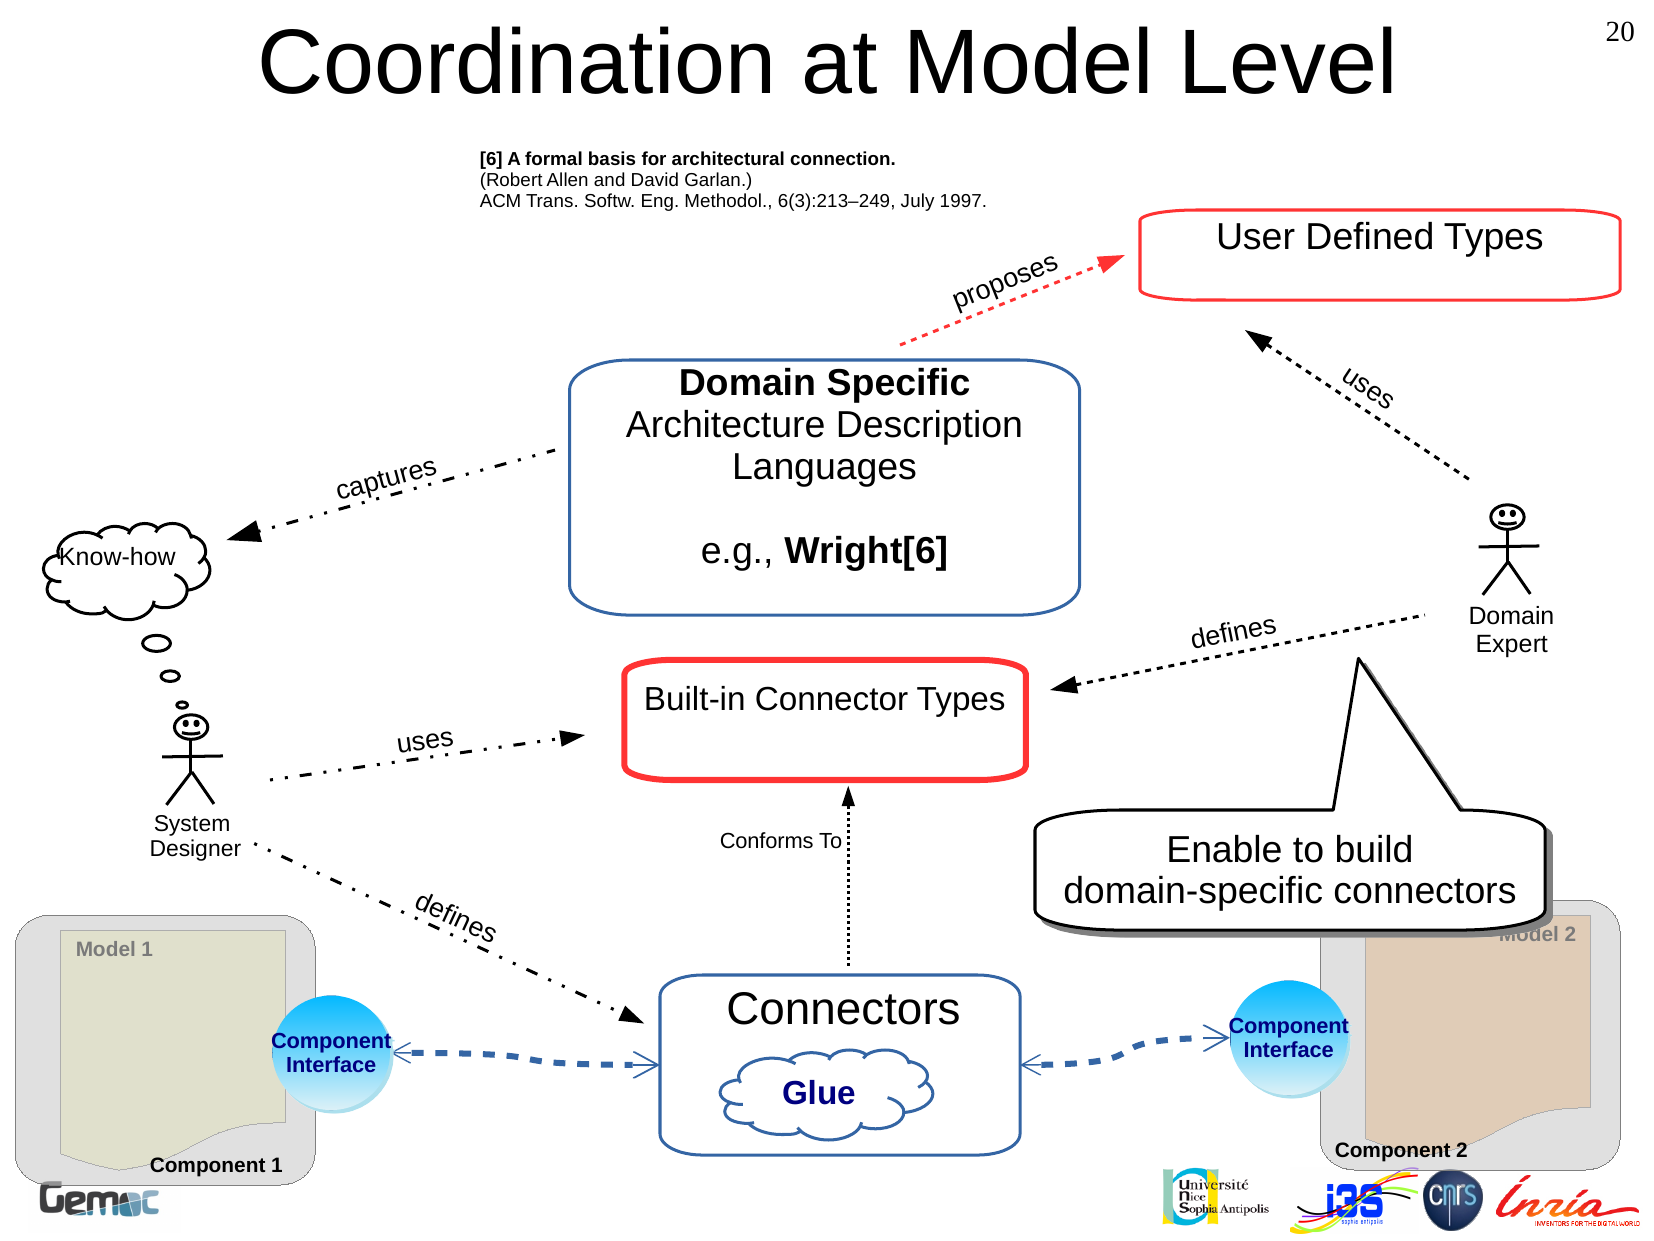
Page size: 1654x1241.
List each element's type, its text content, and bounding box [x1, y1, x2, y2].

text_box [660, 975, 1021, 1156]
text_box [15, 915, 316, 1186]
text_box [6] A formal basis for architectural connection. (Robert Allen and David Garlan.) ACM Trans. Softw. Eng. Methodol., 6(3):213–249, July 1997. [465, 166, 1123, 346]
text_box Know-how [142, 635, 171, 652]
text_box Glue [720, 1050, 933, 1141]
text_box Conforms To [705, 821, 923, 895]
text_box Component 2 [1320, 1130, 1486, 1193]
text_box Domain Expert [1410, 594, 1614, 691]
text_box Domain Specific Architecture Description Languages e.g., Wright[6] [569, 360, 1080, 616]
text_box Component Interface [1230, 980, 1348, 1096]
text_box Know-how [160, 670, 180, 682]
text_box Built-in Connector Types [624, 659, 1026, 781]
text_box Know-how [43, 523, 210, 620]
text_box Enable to build domain-specific connectors [1035, 658, 1546, 931]
picture [1137, 1150, 1647, 1241]
text_box [174, 714, 208, 740]
text_box Component 1 [135, 1146, 301, 1209]
text_box System Designer [93, 774, 298, 871]
text_box User Defined Types [1140, 210, 1621, 301]
text_box Component Interface [272, 995, 391, 1111]
text_box Connectors [711, 975, 991, 1066]
text_box [1490, 504, 1525, 530]
text_box [1320, 900, 1621, 1171]
title Coordination at Model Level [84, 0, 1573, 166]
